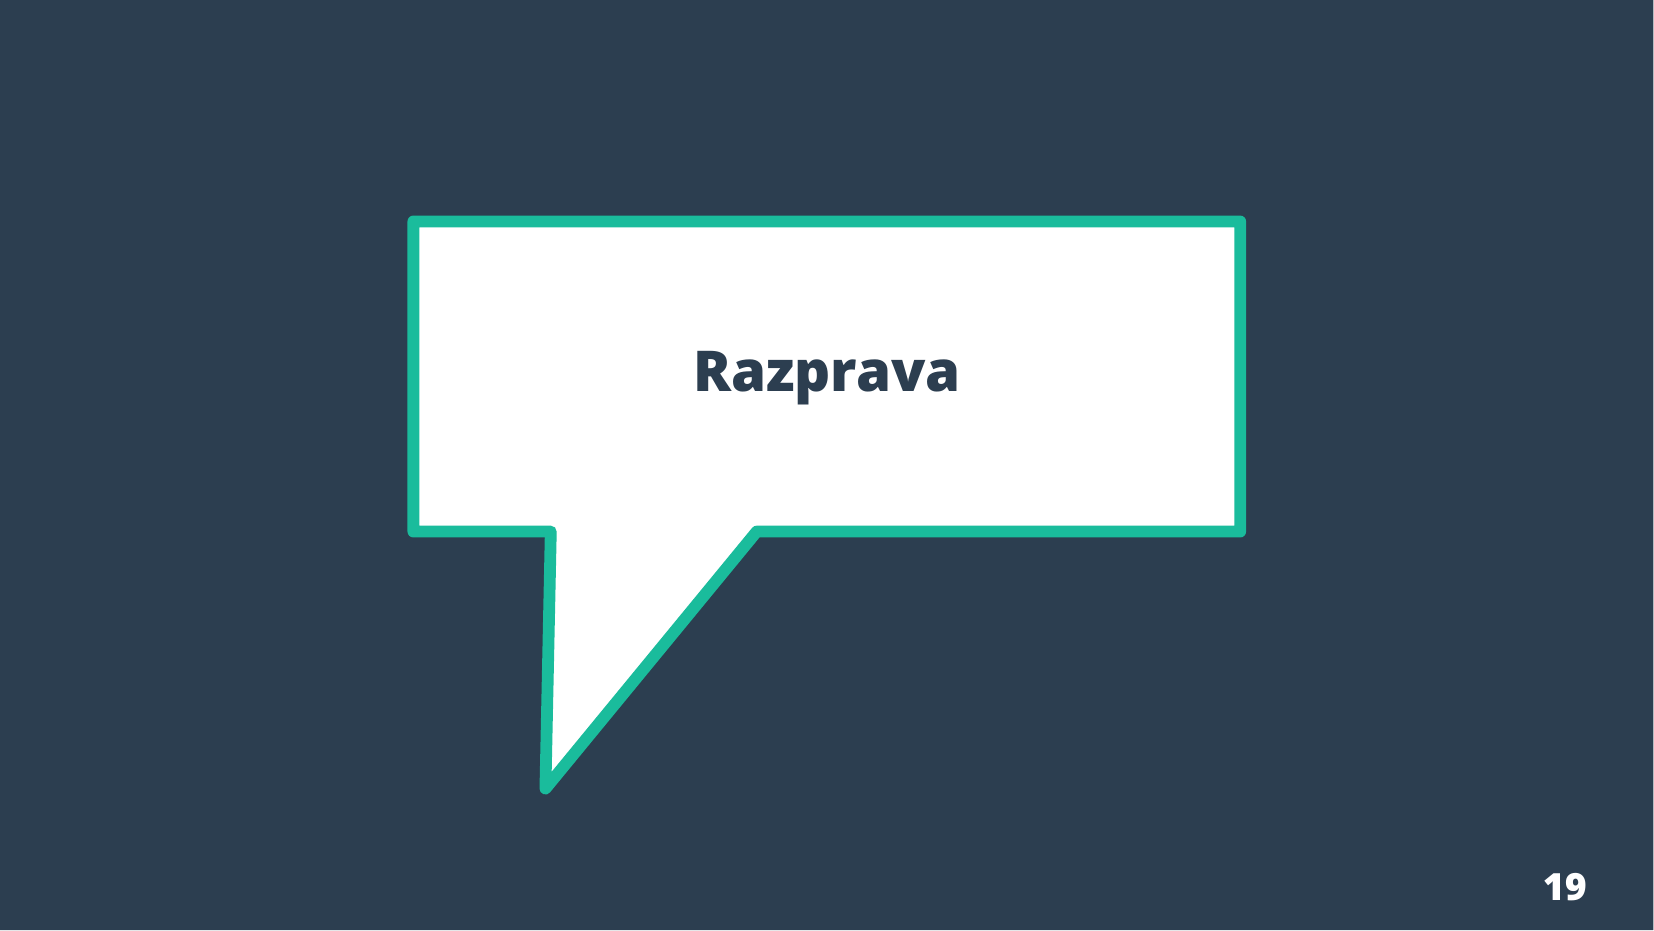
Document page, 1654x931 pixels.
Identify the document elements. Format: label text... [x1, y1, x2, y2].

title Razprava [442, 236, 1211, 502]
